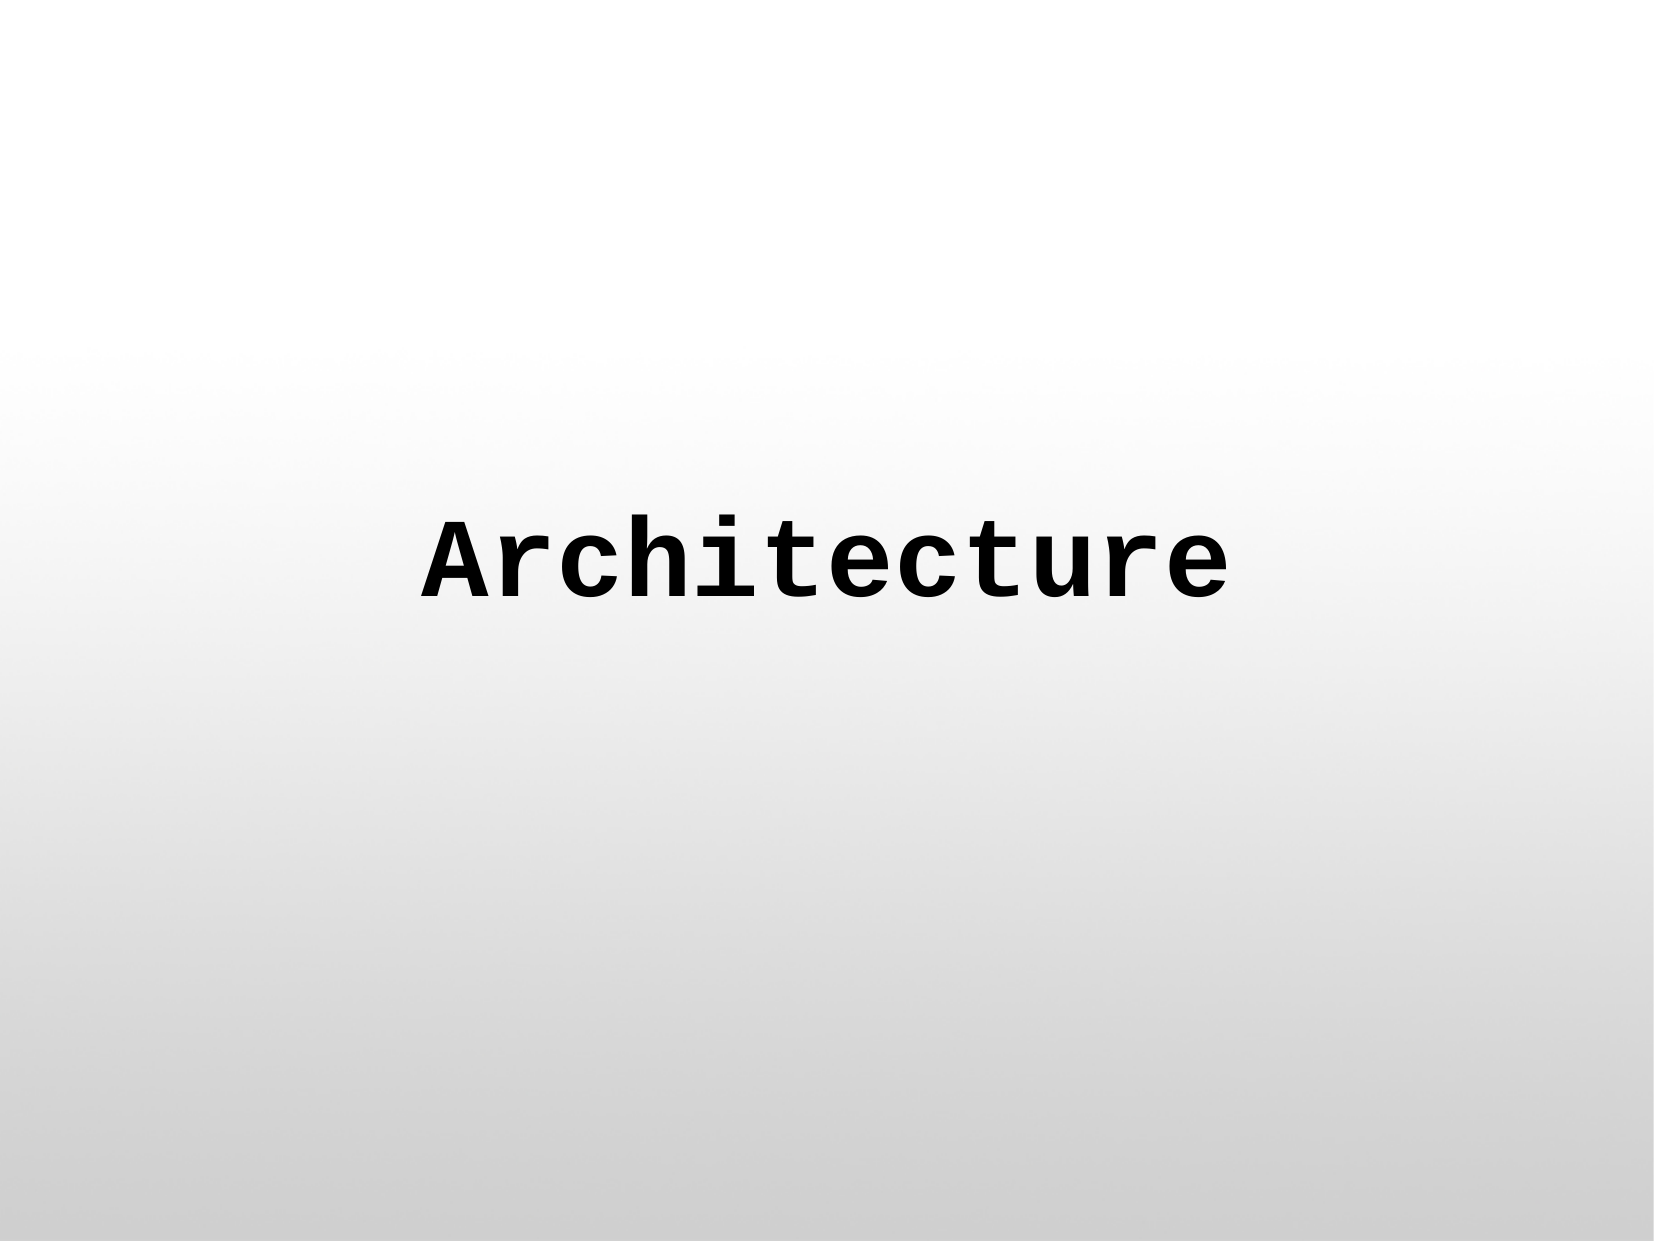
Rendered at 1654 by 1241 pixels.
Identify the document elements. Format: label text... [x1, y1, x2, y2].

title Architecture [82, 462, 1571, 670]
picture [0, 0, 1654, 1241]
